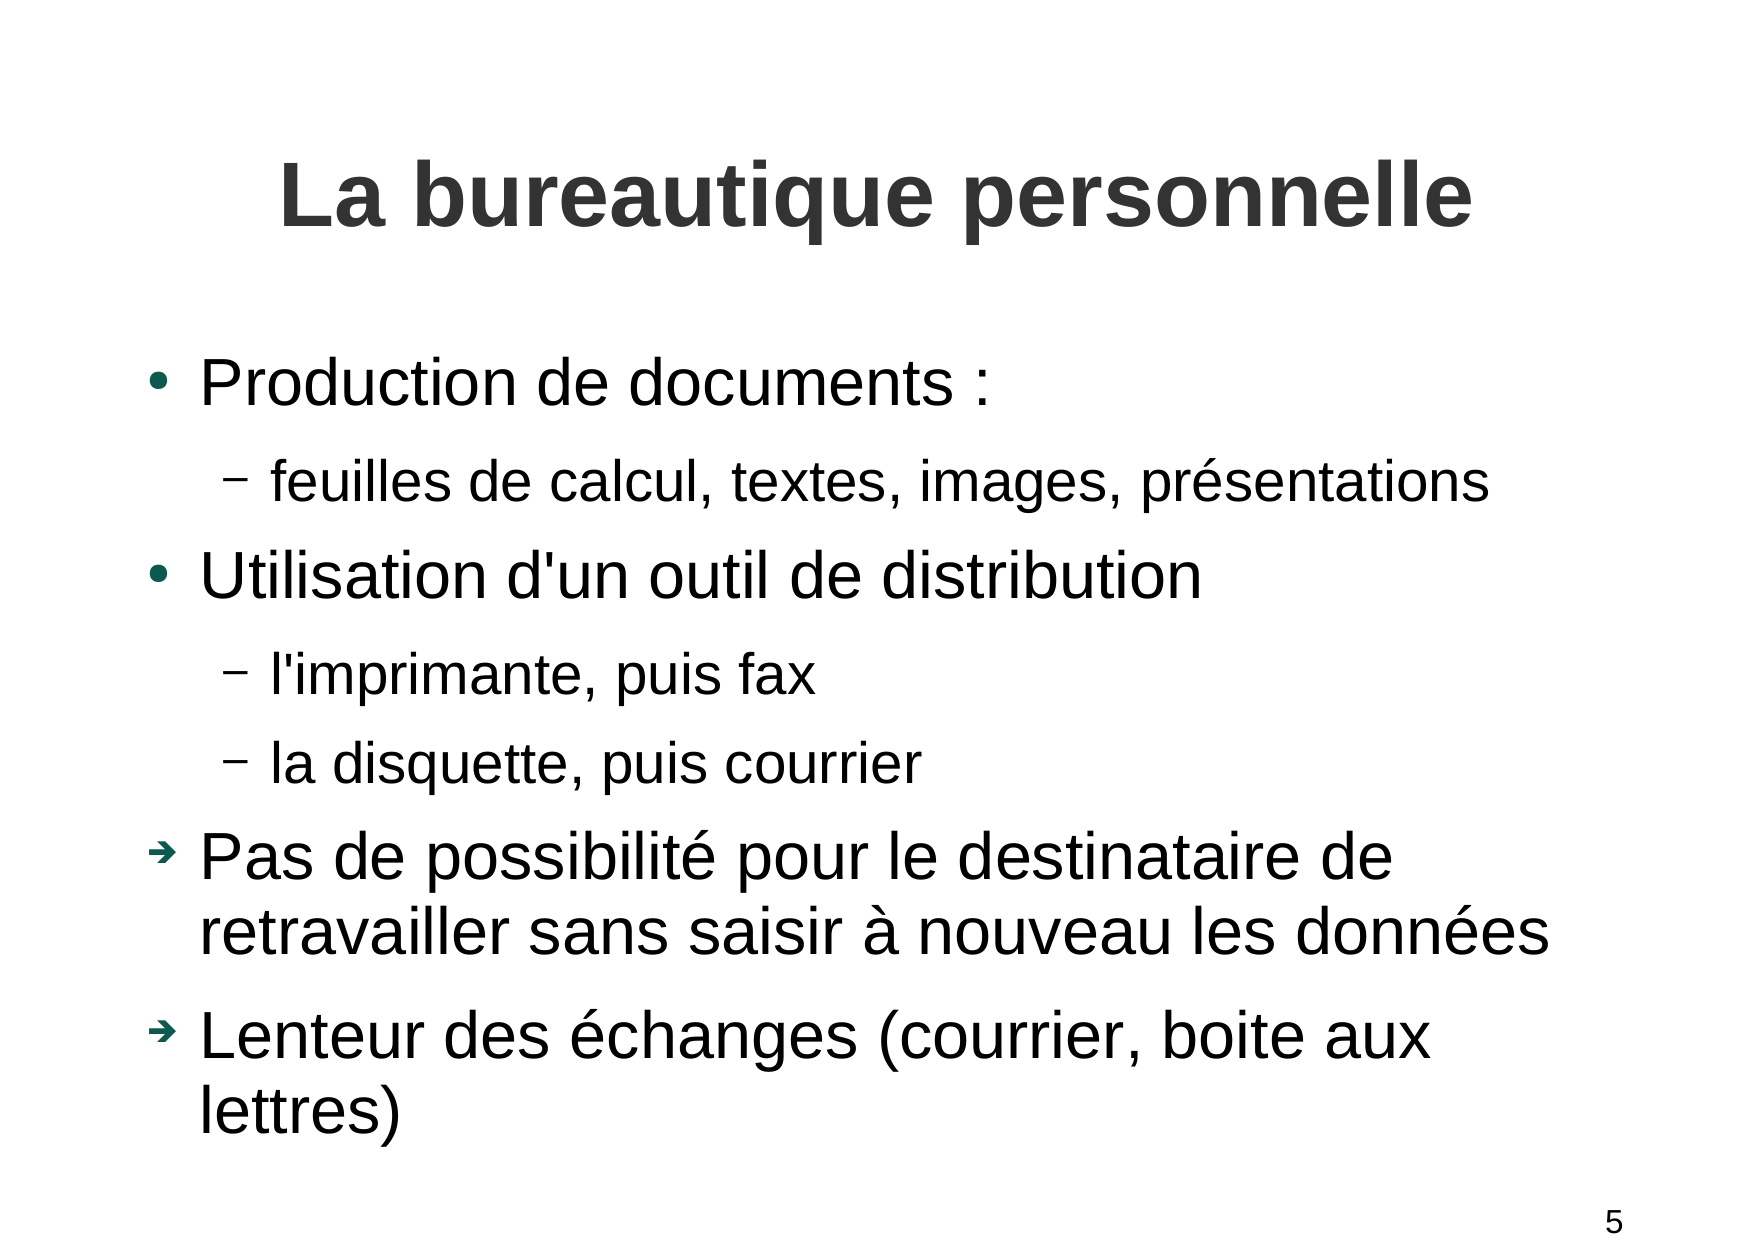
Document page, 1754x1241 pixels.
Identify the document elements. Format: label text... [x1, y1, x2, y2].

list Production de documents : feuilles de calcul, textes, images, présentations Utilisation d'un outil de distribution l'imprimante, puis fax la disquette, puis courrier Pas de possibilité pour le destinataire de retravailler sans saisir à nouveau les données Lenteur des échanges (courrier, boite aux lettres) [128, 344, 1627, 1148]
title La bureautique personnelle [128, 91, 1627, 299]
